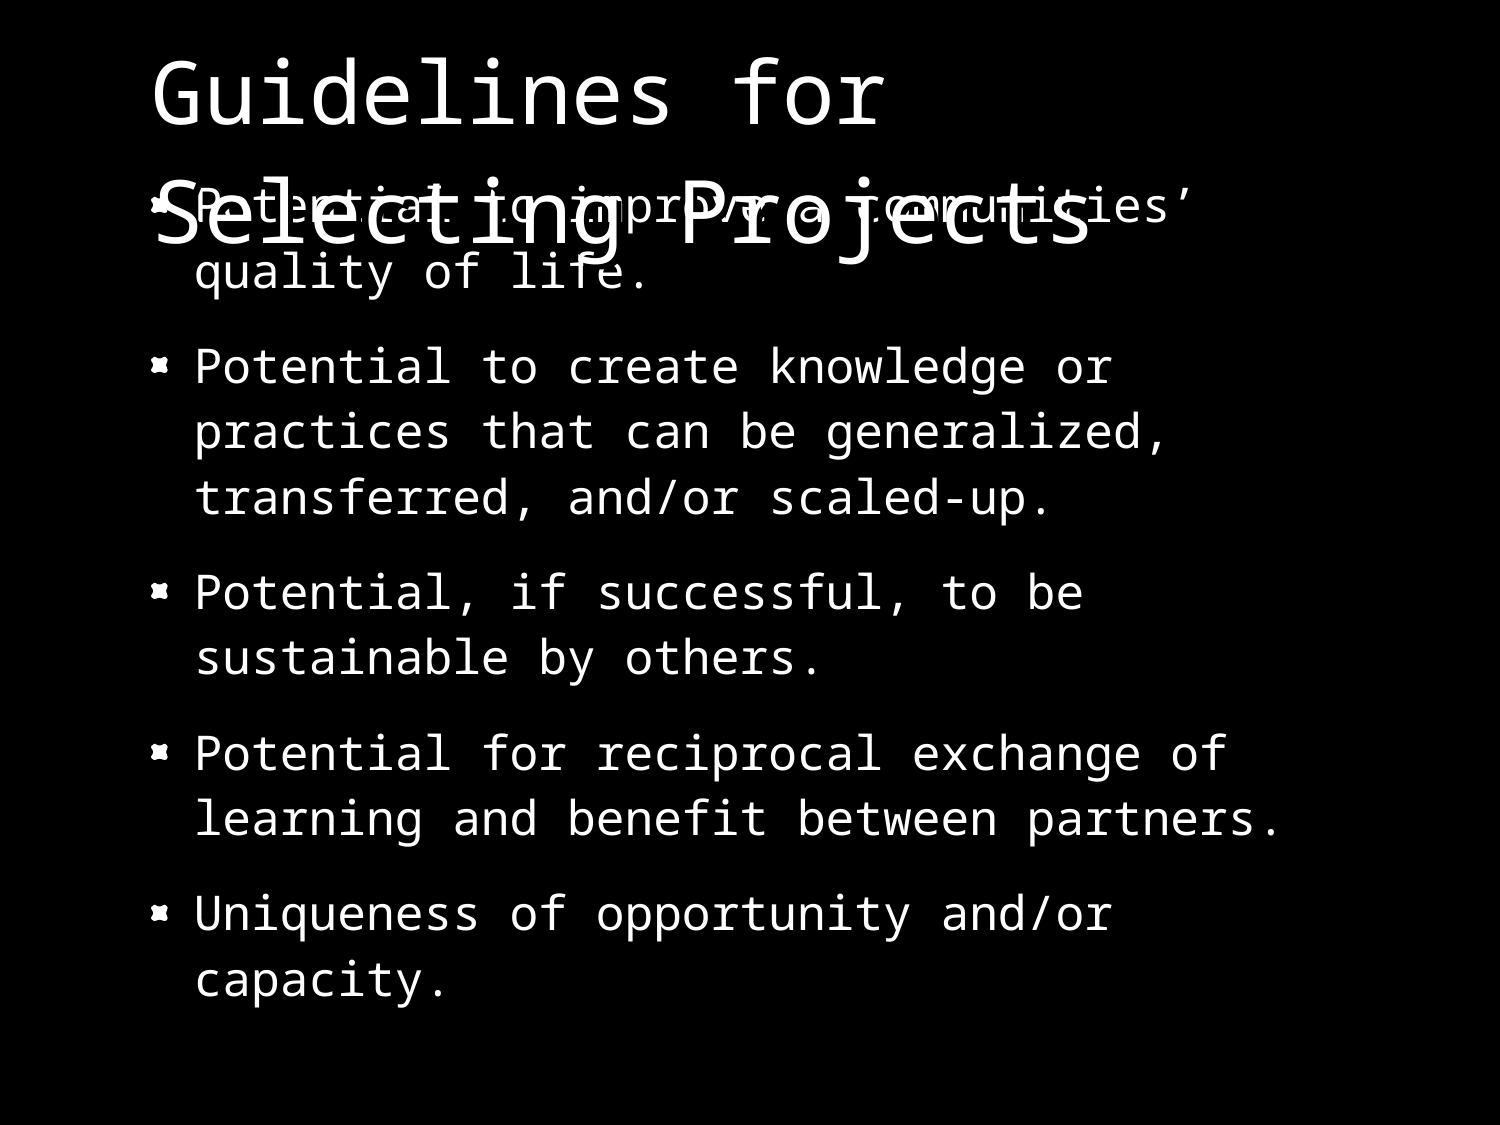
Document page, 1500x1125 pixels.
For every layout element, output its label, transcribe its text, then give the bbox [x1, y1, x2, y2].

title Guidelines for Selecting Projects [146, 9, 1354, 291]
list Potential to improve a communities’ quality of life. Potential to create knowledge or practices that can be generalized, transferred, and/or scaled-up. Potential, if successful, to be sustainable by others. Potential for reciprocal exchange of learning and benefit between partners. Uniqueness of opportunity and/or capacity. [146, 291, 1354, 1027]
